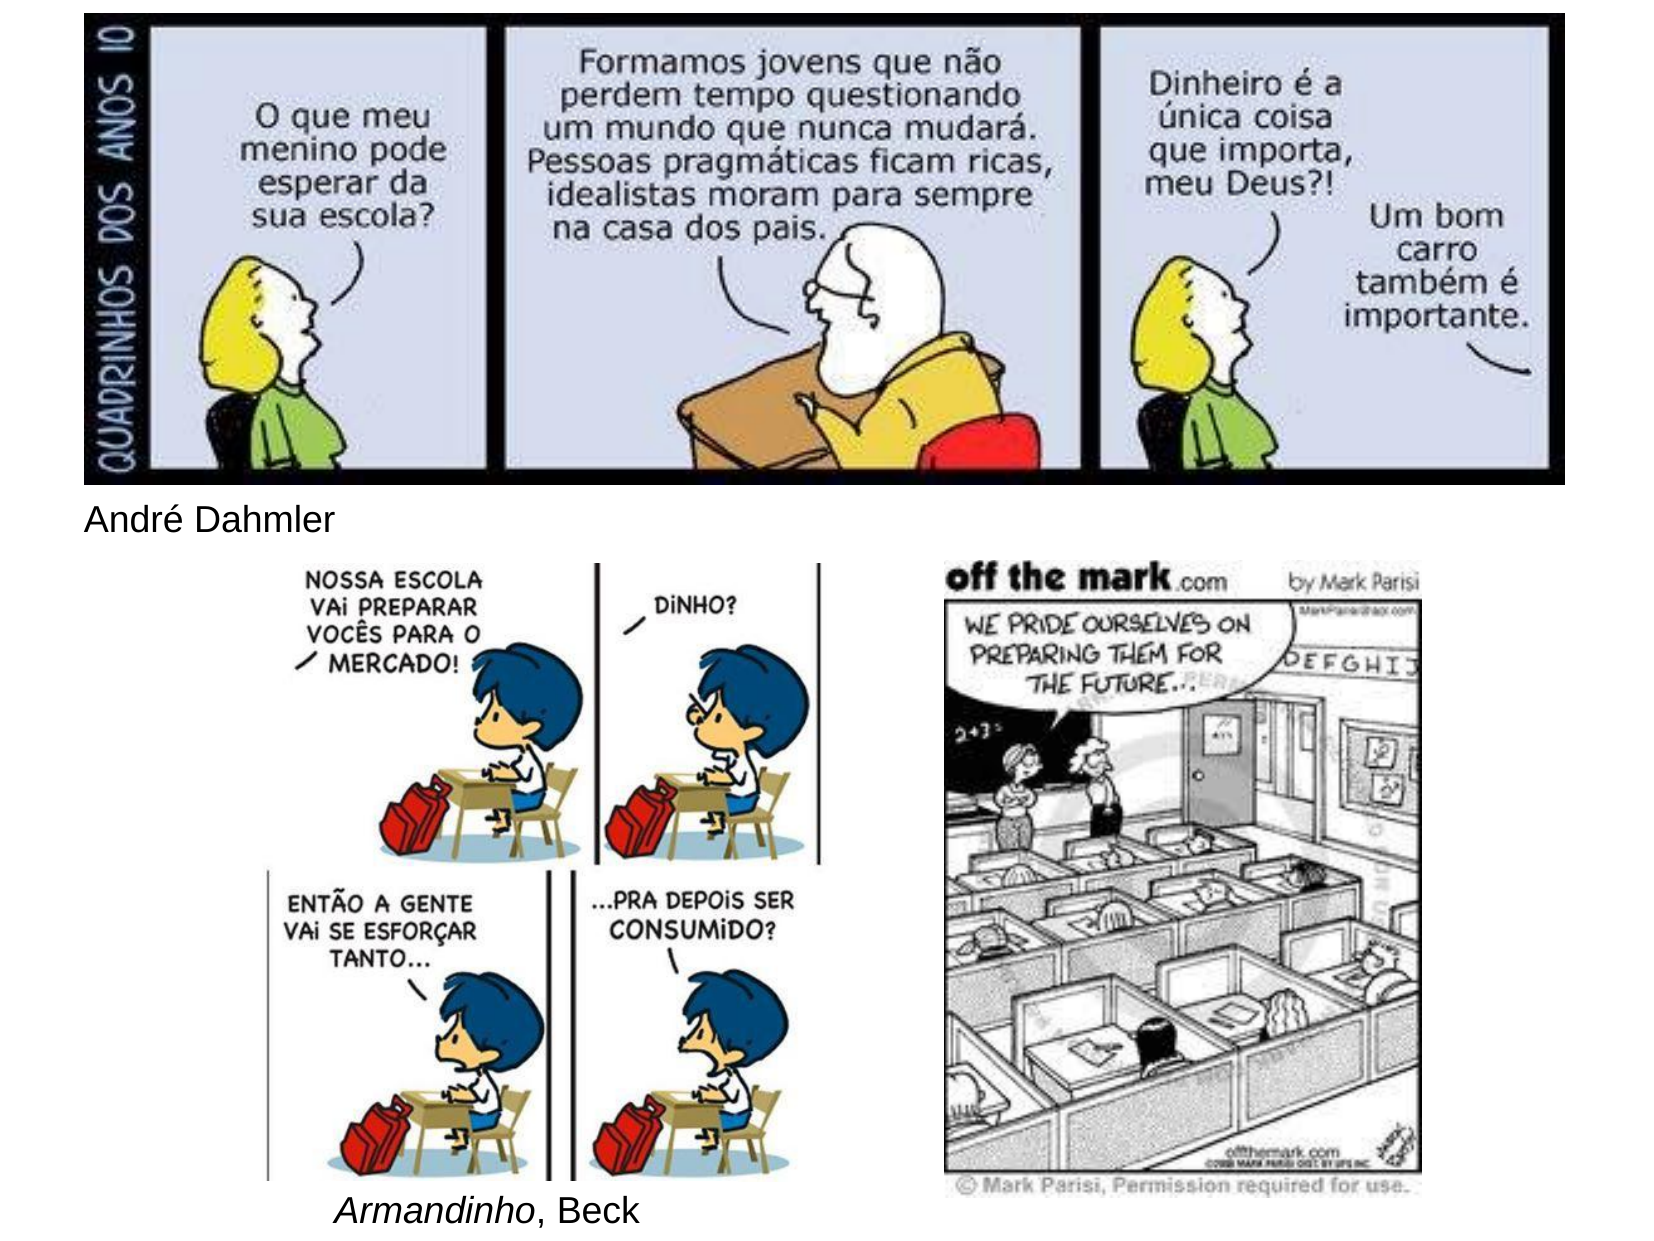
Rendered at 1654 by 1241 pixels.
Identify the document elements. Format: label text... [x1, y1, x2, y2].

picture [944, 560, 1422, 1198]
picture [212, 563, 876, 1182]
text_box Armandinho, Beck [236, 1181, 739, 1241]
text_box André Dahmler [47, 490, 373, 550]
picture [84, 13, 1565, 485]
